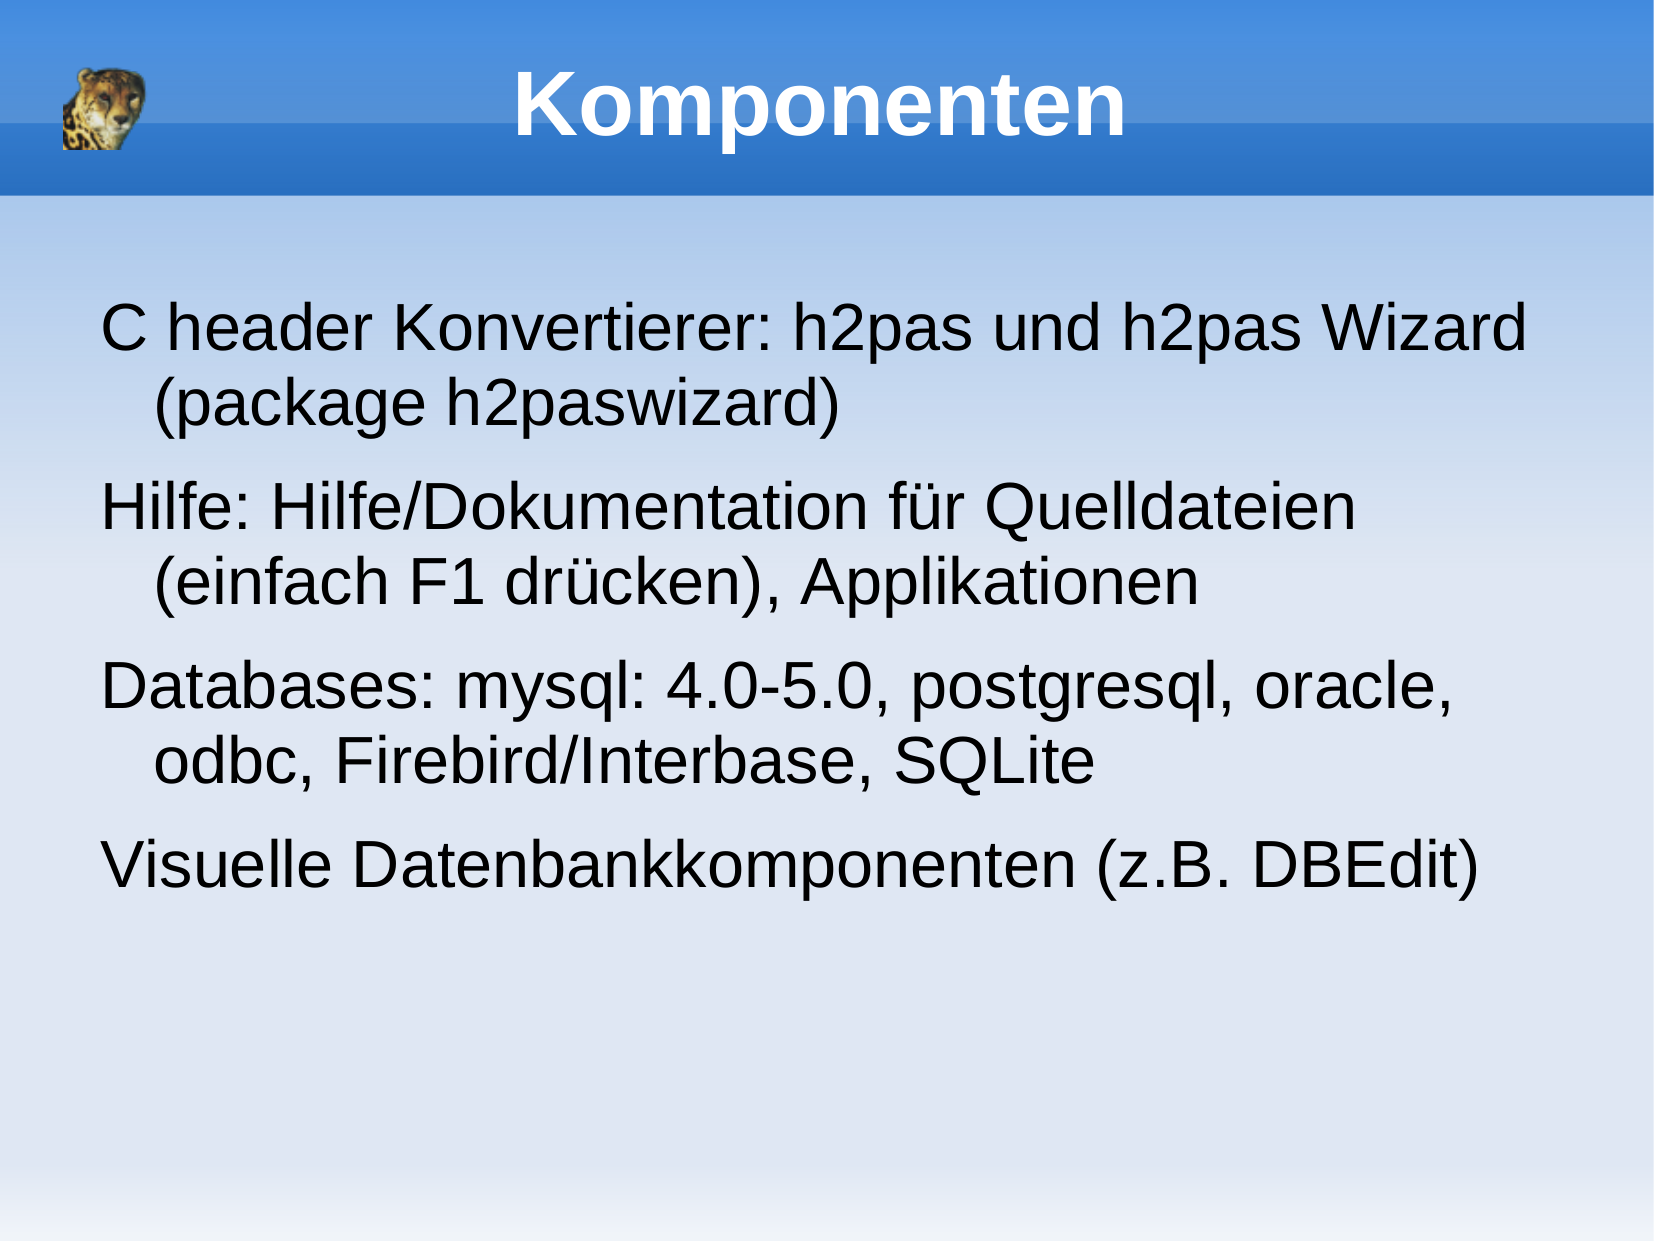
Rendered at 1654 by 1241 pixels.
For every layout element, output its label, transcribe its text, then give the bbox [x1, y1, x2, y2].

list C header Konvertierer: h2pas und h2pas Wizard (package h2paswizard) Hilfe: Hilfe/Dokumentation für Quelldateien (einfach F1 drücken), Applikationen Databases: mysql: 4.0-5.0, postgresql, oracle, odbc, Firebird/Interbase, SQLite Visuelle Datenbankkomponenten (z.B. DBEdit) [82, 290, 1571, 1094]
title Komponenten [76, 7, 1565, 200]
picture [0, 0, 1654, 1241]
